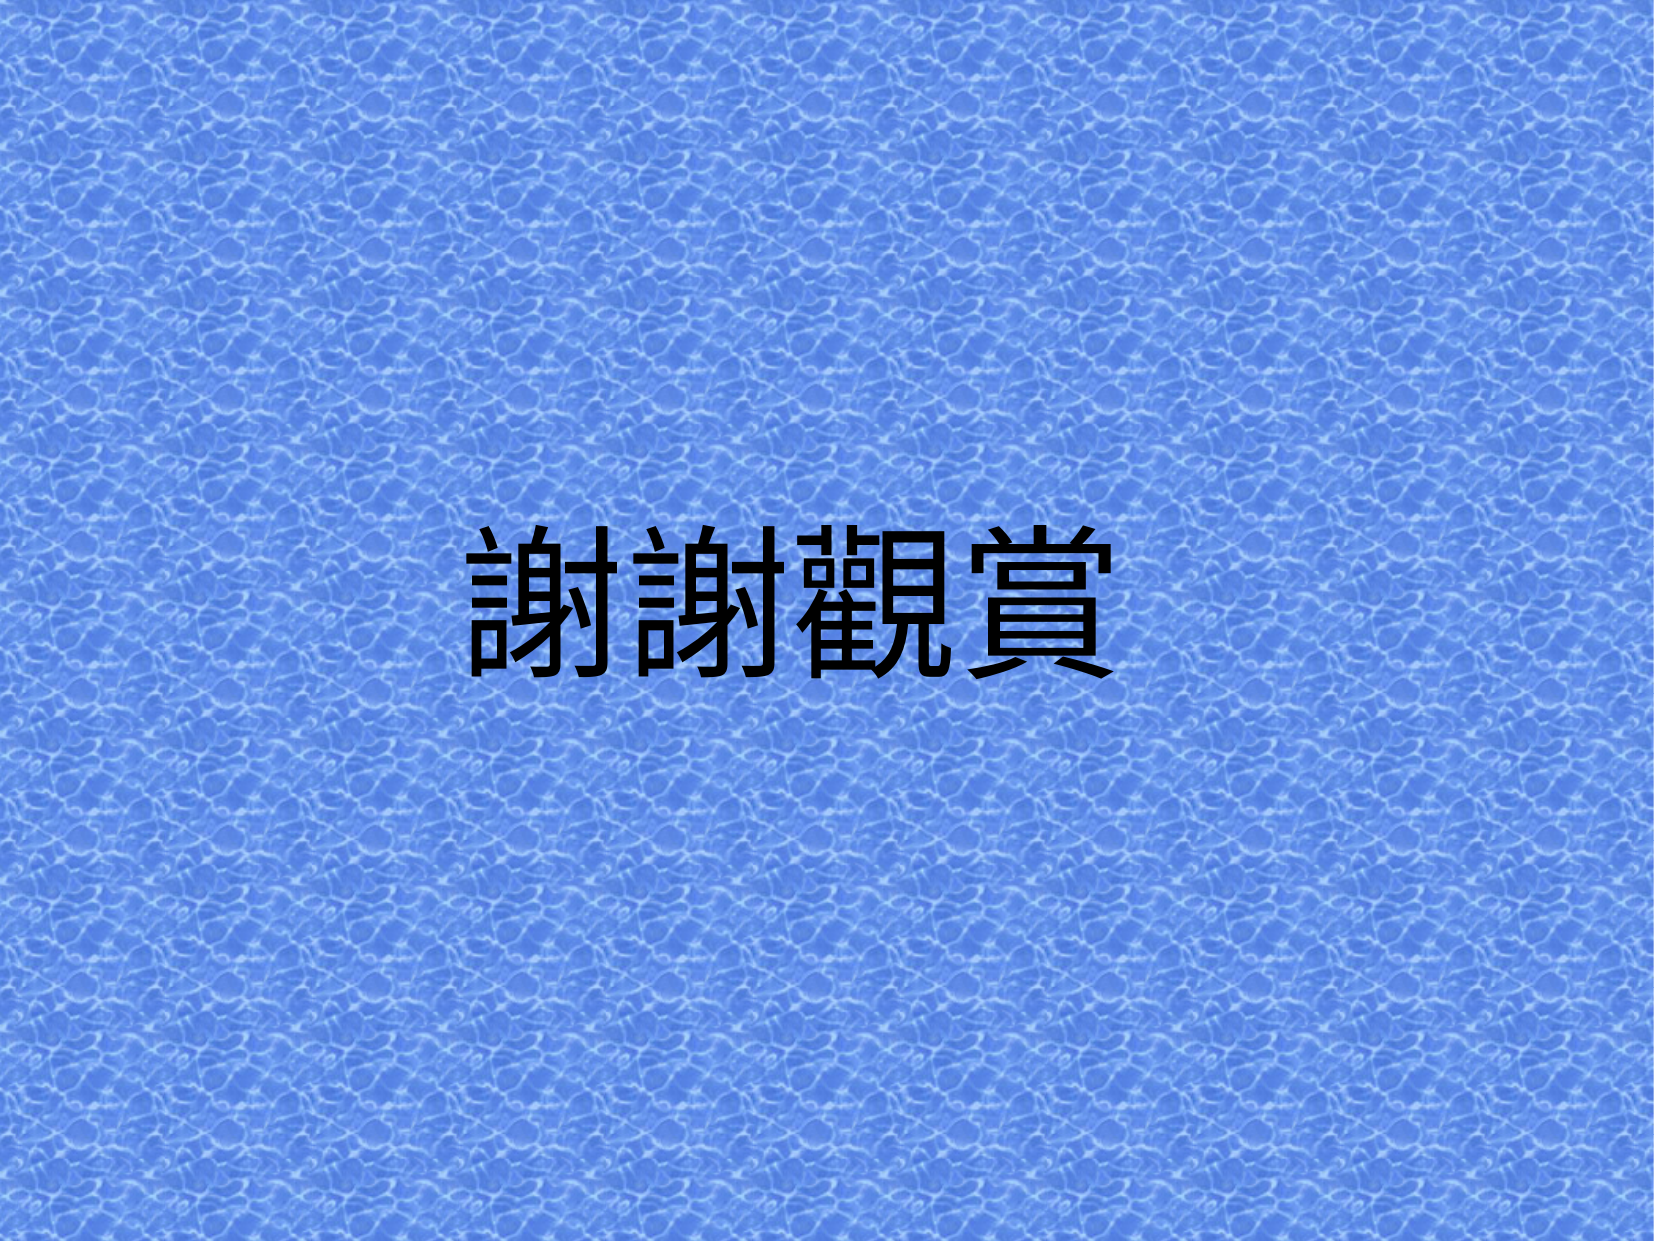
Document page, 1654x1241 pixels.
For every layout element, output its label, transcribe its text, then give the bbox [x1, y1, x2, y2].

text_box 謝謝觀賞 [442, 464, 1211, 680]
picture [0, 0, 1654, 1241]
